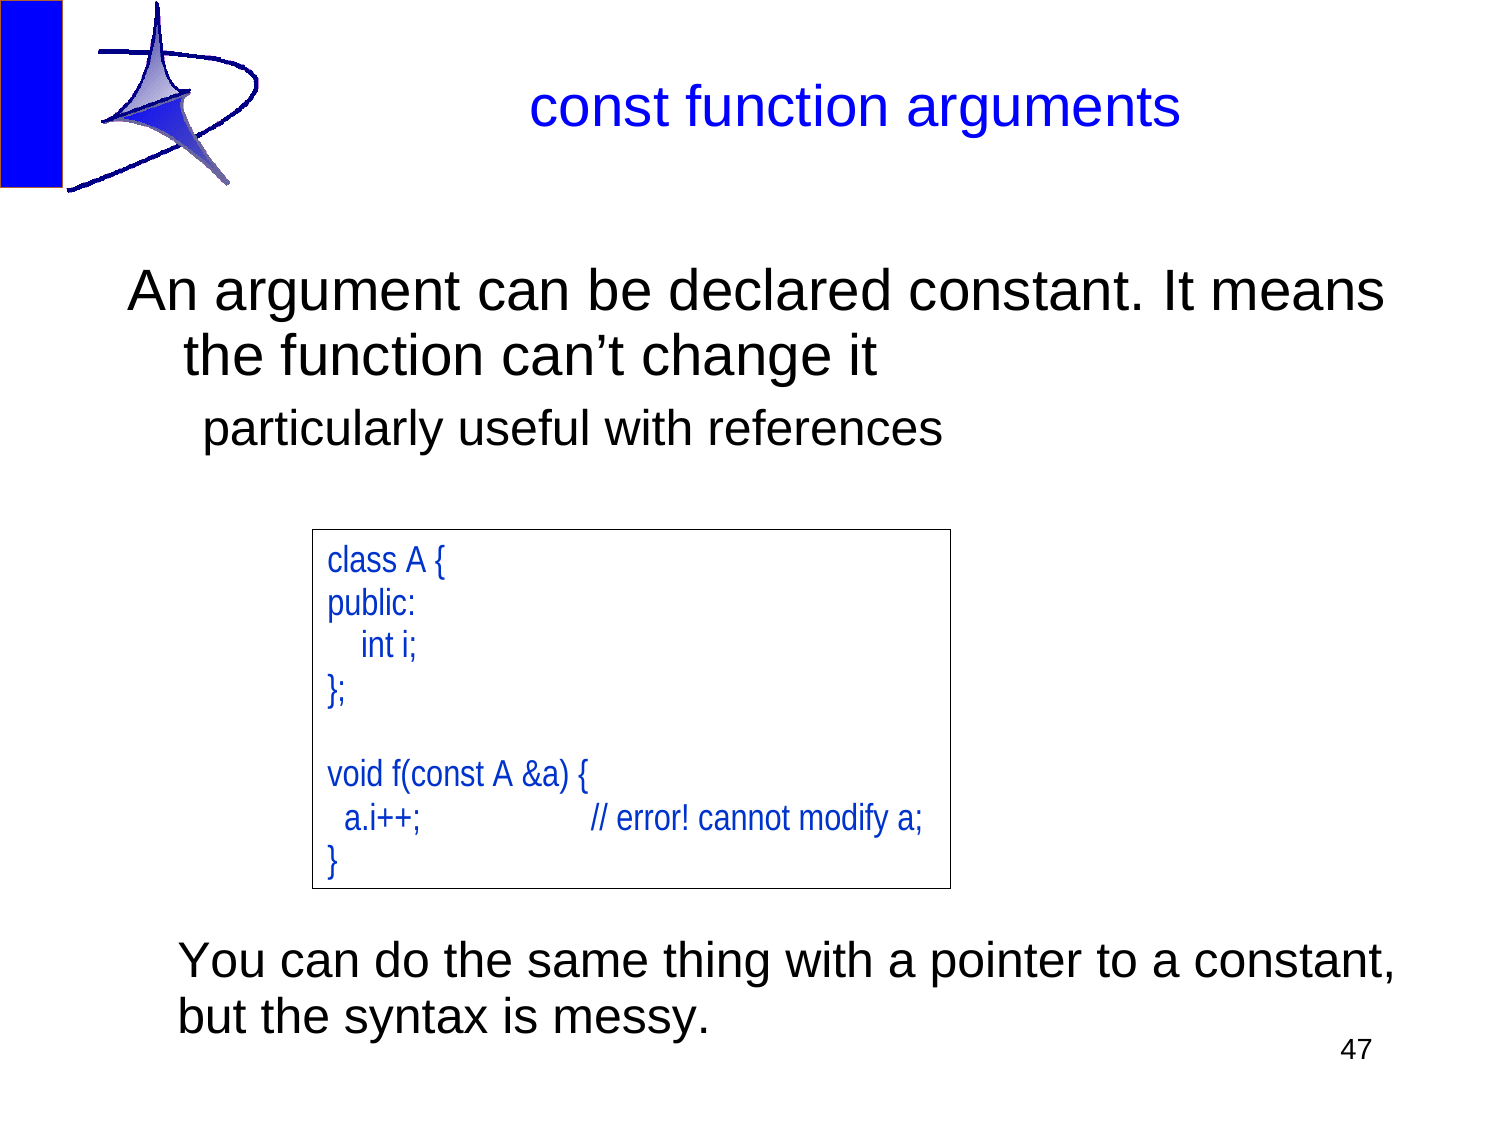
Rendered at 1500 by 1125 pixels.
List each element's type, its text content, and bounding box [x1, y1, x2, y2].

text_box You can do the same thing with a pointer to a constant, but the syntax is messy. [162, 924, 1438, 1075]
list An argument can be declared constant. It means the function can’t change it particularly useful with references [112, 249, 1450, 598]
title const function arguments [262, 24, 1450, 188]
text_box class A { public: int i; }; void f(const A &a) { a.i++; // error! cannot modify a; } [312, 529, 951, 889]
picture [62, 0, 263, 197]
